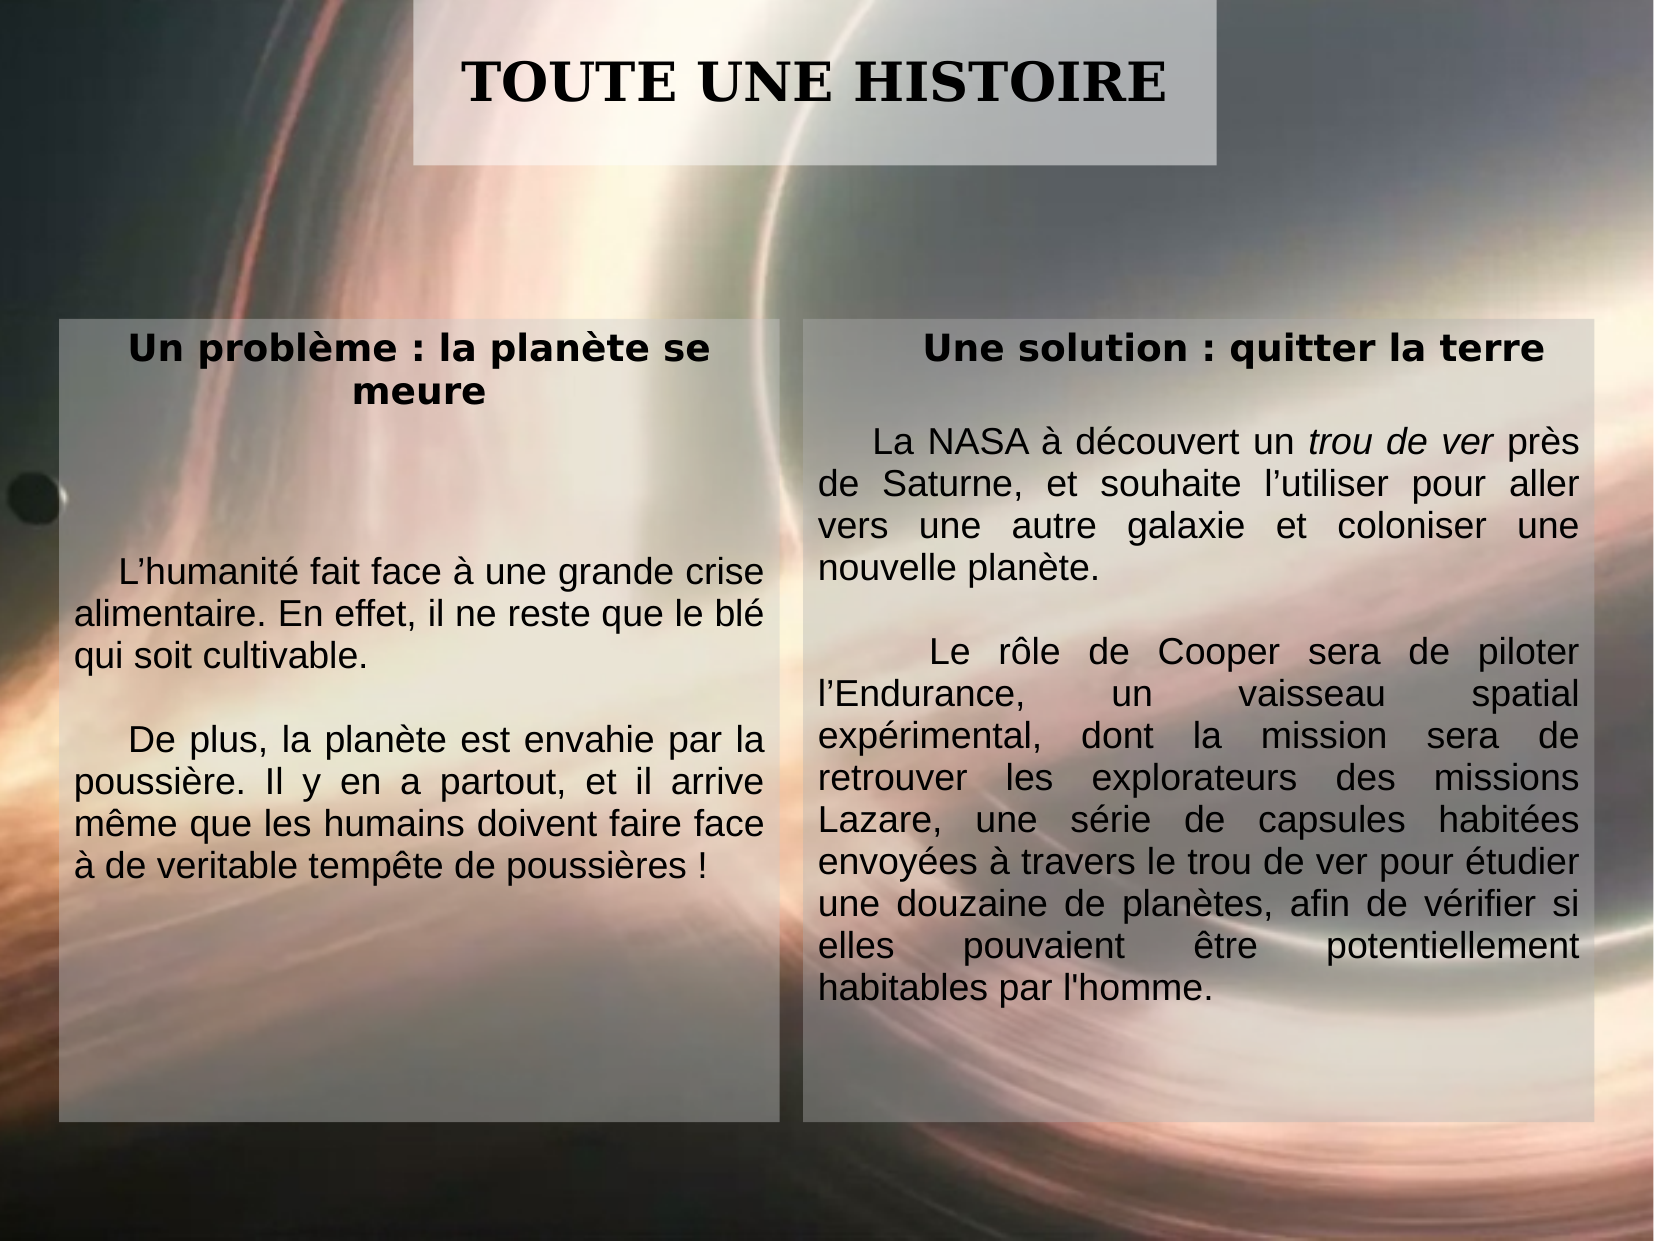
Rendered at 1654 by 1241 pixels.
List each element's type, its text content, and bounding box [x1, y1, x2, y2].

text_box Un problème : la planète se meure [59, 318, 780, 421]
text_box [59, 421, 780, 543]
text_box TOUTE UNE HISTOIRE [413, 0, 1217, 166]
text_box L’humanité fait face à une grande crise alimentaire. En effet, il ne reste que le blé qui soit cultivable. De plus, la planète est envahie par la poussière. Il y en a partout, et il arrive même que les humains doivent faire face à de veritable tempête de poussières ! [59, 543, 780, 950]
text_box Une solution : quitter la terre [874, 318, 1595, 378]
text_box [59, 950, 780, 1123]
text_box La NASA à découvert un trou de ver près de Saturne, et souhaite l’utiliser pour aller vers une autre galaxie et coloniser une nouvelle planète. Le rôle de Cooper sera de piloter l’Endurance, un vaisseau spatial expérimental, dont la mission sera de retrouver les explorateurs des missions Lazare, une série de capsules habitées envoyées à travers le trou de ver pour étudier une douzaine de planètes, afin de vérifier si elles pouvaient être potentiellement habitables par l'homme. [803, 413, 1595, 1146]
text_box [803, 318, 1595, 413]
picture [0, 0, 1654, 1241]
